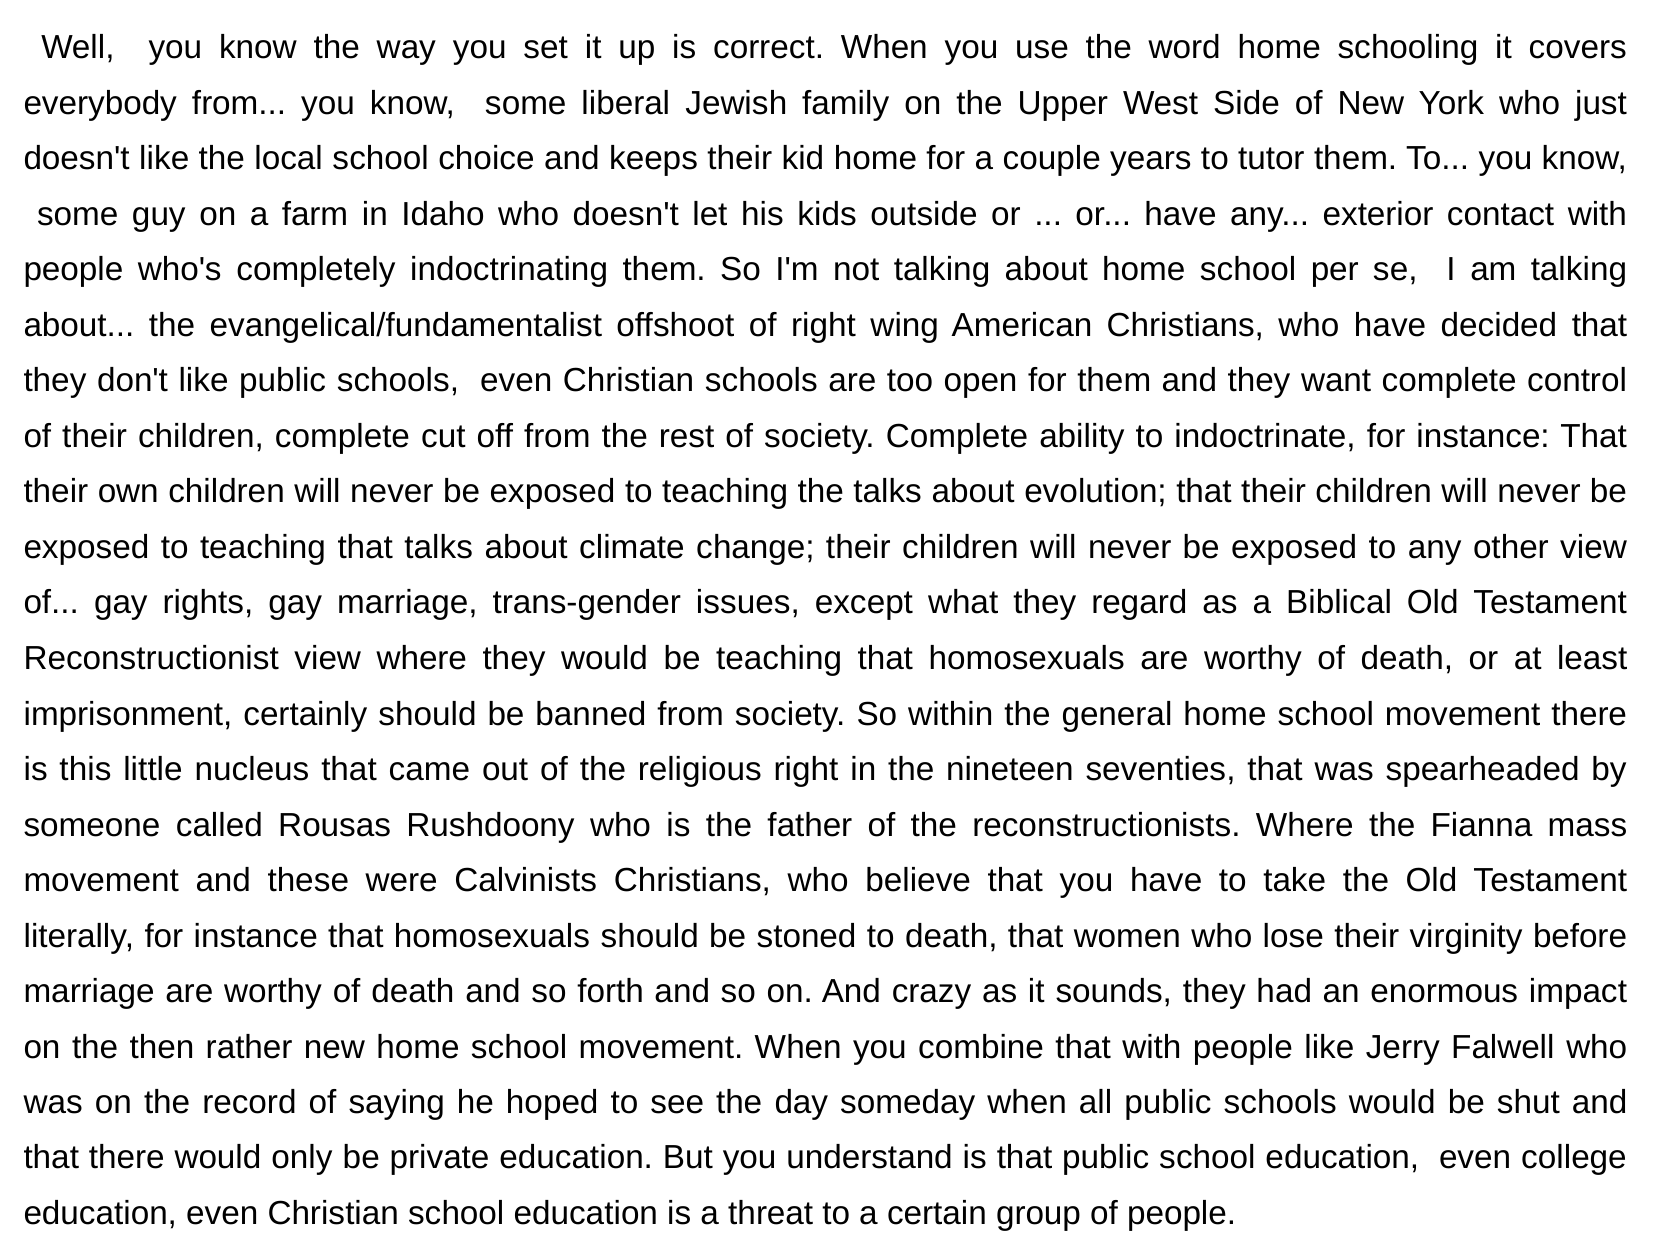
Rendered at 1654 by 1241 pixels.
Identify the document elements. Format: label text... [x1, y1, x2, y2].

subtitle Well, you know the way you set it up is correct. When you use the word home schooling it covers everybody from... you know, some liberal Jewish family on the Upper West Side of New York who just doesn't like the local school choice and keeps their kid home for a couple years to tutor them. To... you know, some guy on a farm in Idaho who doesn't let his kids outside or ... or... have any... exterior contact with people who's completely indoctrinating them. So I'm not talking about home school per se, I am talking about... the evangelical/fundamentalist offshoot of right wing American Christians, who have decided that they don't like public schools, even Christian schools are too open for them and they want complete control of their children, complete cut off from the rest of society. Complete ability to indoctrinate, for instance: That their own children will never be exposed to teaching the talks about evolution; that their children will never be exposed to teaching that talks about climate change; their children will never be exposed to any other view of... gay rights, gay marriage, trans-gender issues, except what they regard as a Biblical Old Testament Reconstructionist view where they would be teaching that homosexuals are worthy of death, or at least imprisonment, certainly should be banned from society. So within the general home school movement there is this little nucleus that came out of the religious right in the nineteen seventies, that was spearheaded by someone called Rousas Rushdoony who is the father of the reconstructionists. Where the Fianna mass movement and these were Calvinists Christians, who believe that you have to take the Old Testament literally, for instance that homosexuals should be stoned to death, that women who lose their virginity before marriage are worthy of death and so forth and so on. And crazy as it sounds, they had an enormous impact on the then rather new home school movement. When you combine that with people like Jerry Falwell who was on the record of saying he hoped to see the day someday when all public schools would be shut and that there would only be private education. But you understand is that public school education, even college education, even Christian school education is a threat to a certain group of people. [23, 11, 1630, 1231]
